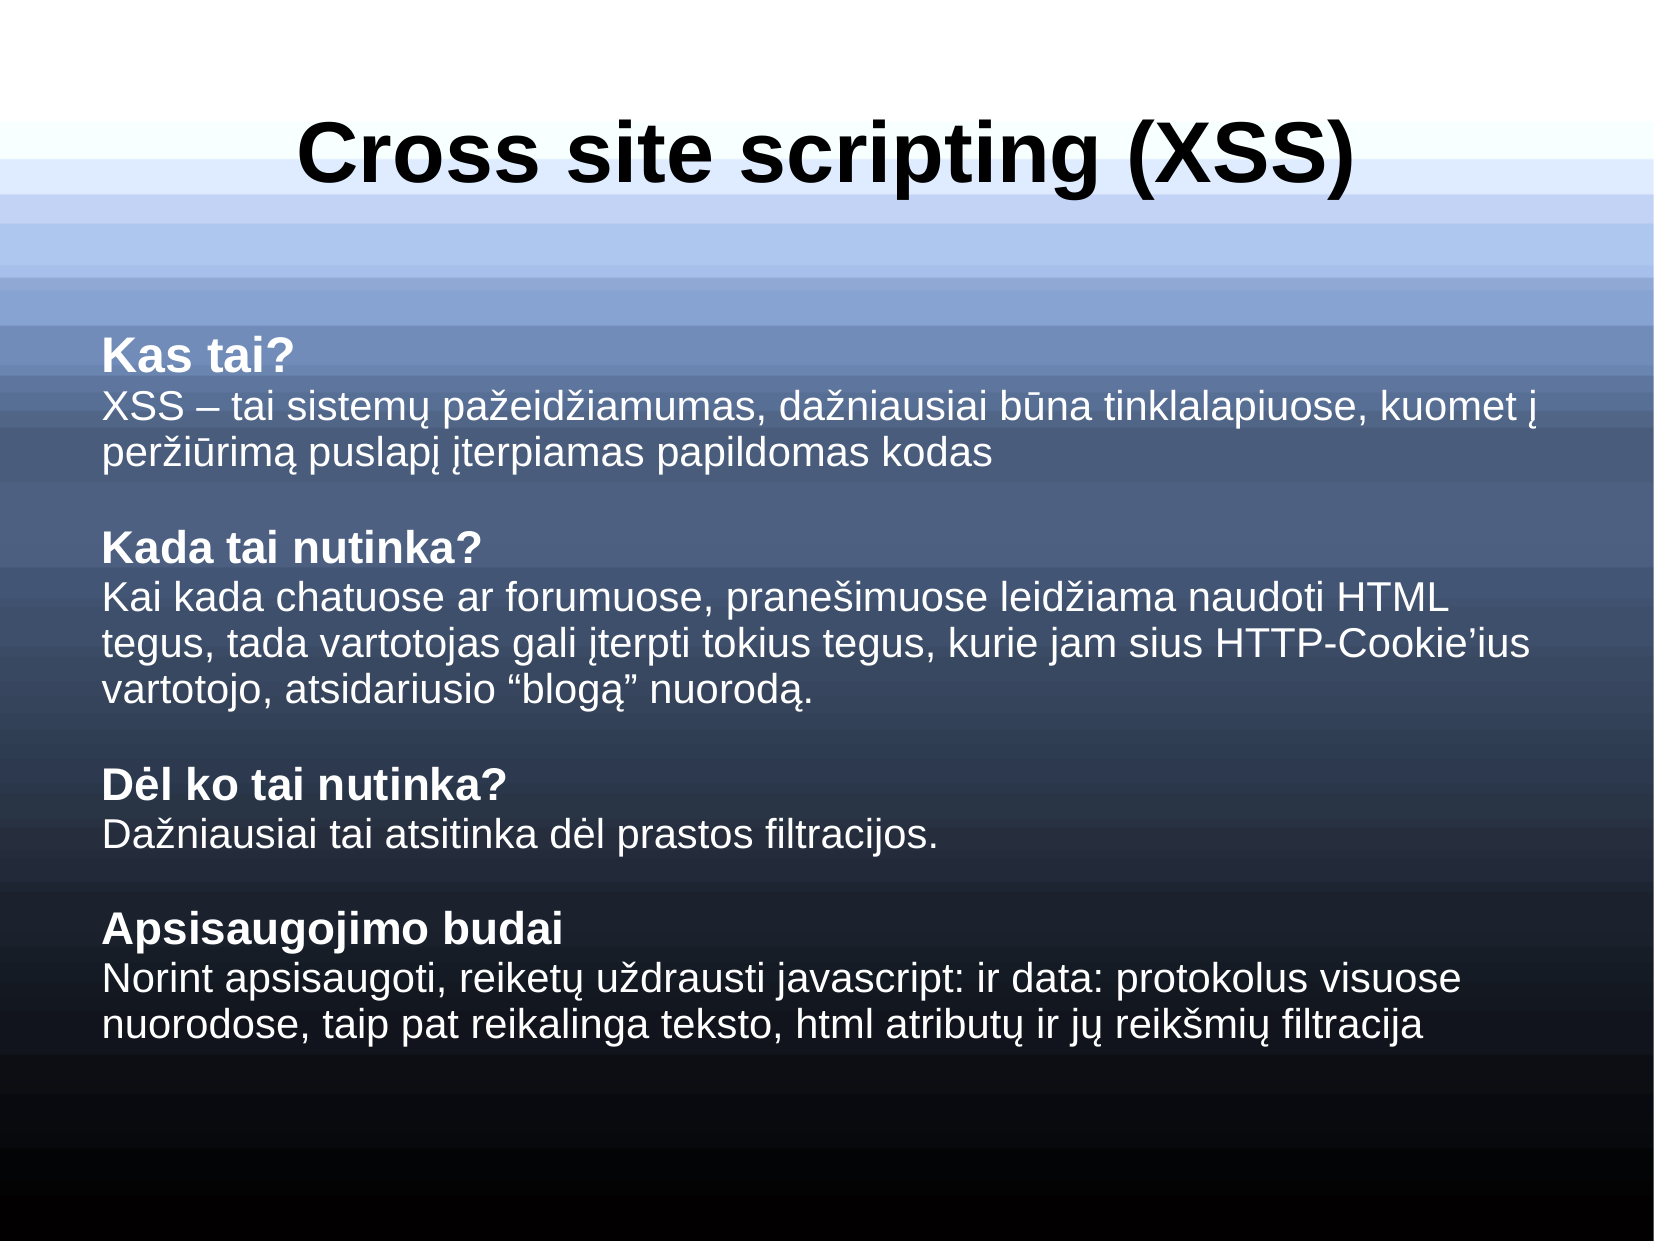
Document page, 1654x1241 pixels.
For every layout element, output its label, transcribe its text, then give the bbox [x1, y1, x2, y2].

picture [0, 0, 1654, 1241]
title Cross site scripting (XSS) [82, 49, 1571, 257]
text_box Kas tai? XSS – tai sistemų pažeidžiamumas, dažniausiai būna tinklalapiuose, kuomet į peržiūrimą puslapį įterpiamas papildomas kodas Kada tai nutinka? Kai kada chatuose ar forumuose, pranešimuose leidžiama naudoti HTML tegus, tada vartotojas gali įterpti tokius tegus, kurie jam sius HTTP-Cookie’ius vartotojo, atsidariusio “blogą” nuorodą. Dėl ko tai nutinka? Dažniausiai tai atsitinka dėl prastos filtracijos. Apsisaugojimo budai Norint apsisaugoti, reiketų uždrausti javascript: ir data: protokolus visuose nuorodose, taip pat reikalinga teksto, html atributų ir jų reikšmių filtracija [86, 319, 1580, 1126]
